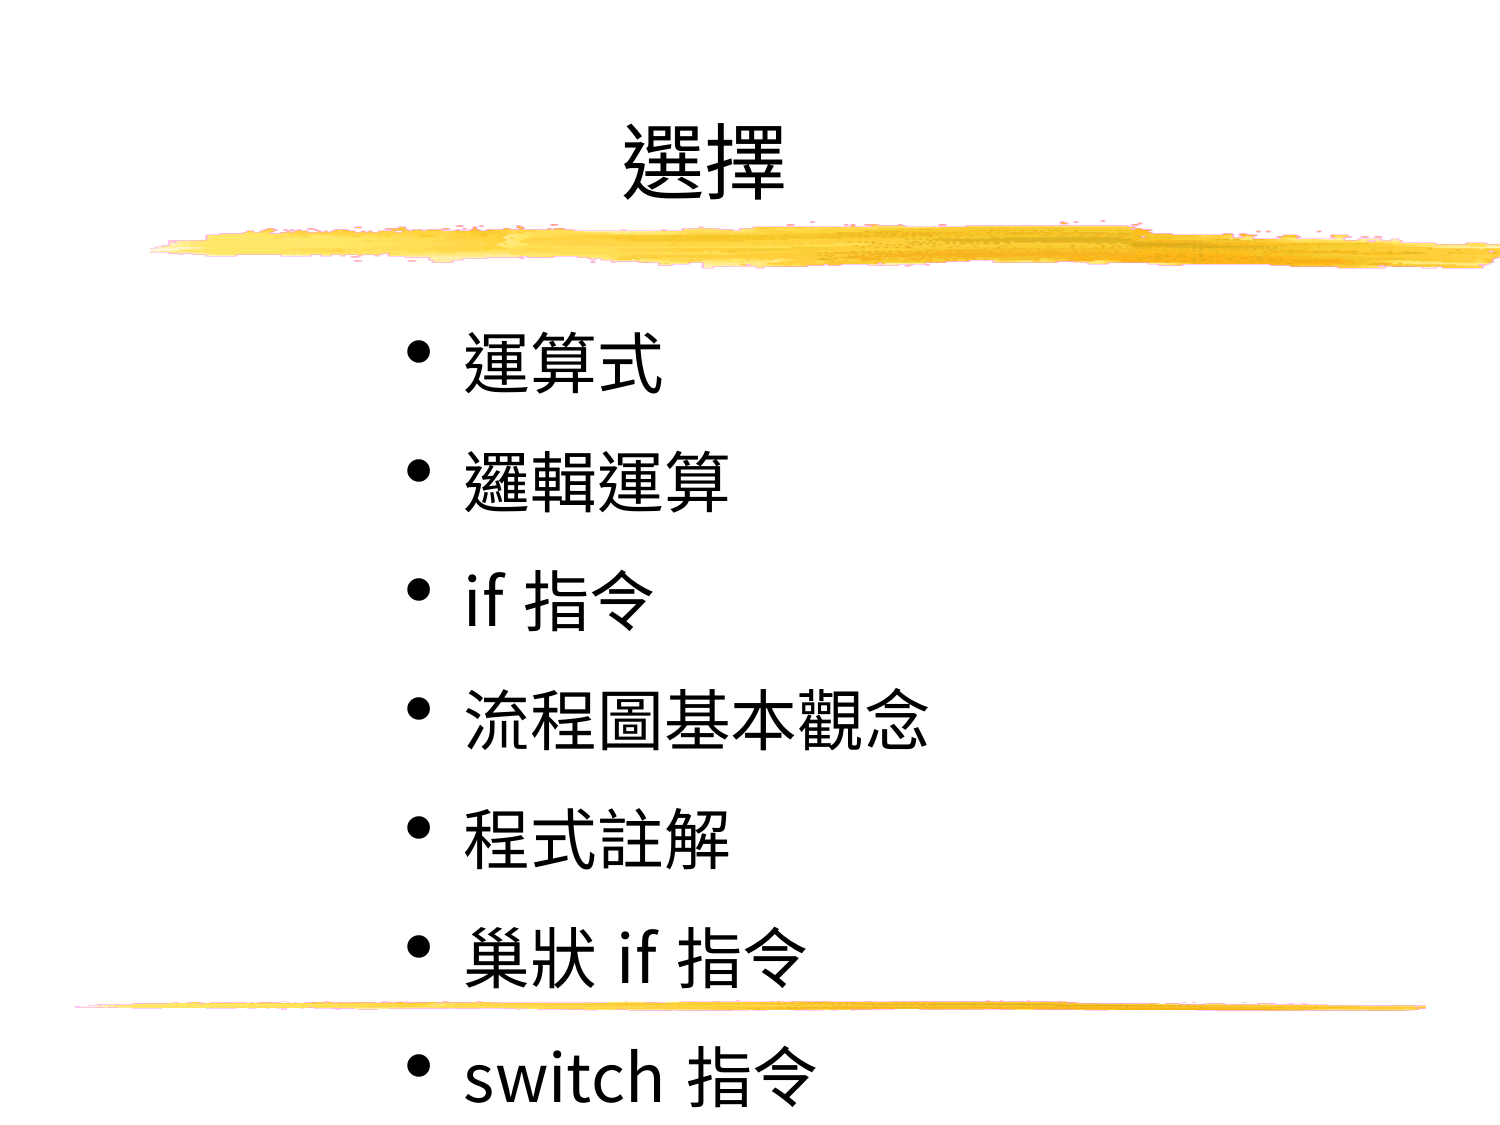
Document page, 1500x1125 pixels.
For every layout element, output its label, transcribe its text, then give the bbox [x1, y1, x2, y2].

title 選擇 [66, 37, 1342, 225]
list 運算式 邏輯運算 if指令 流程圖基本觀念 程式註解 巢狀if指令 switch指令 [392, 295, 1181, 920]
picture [150, 215, 1500, 279]
picture [75, 999, 1426, 1013]
